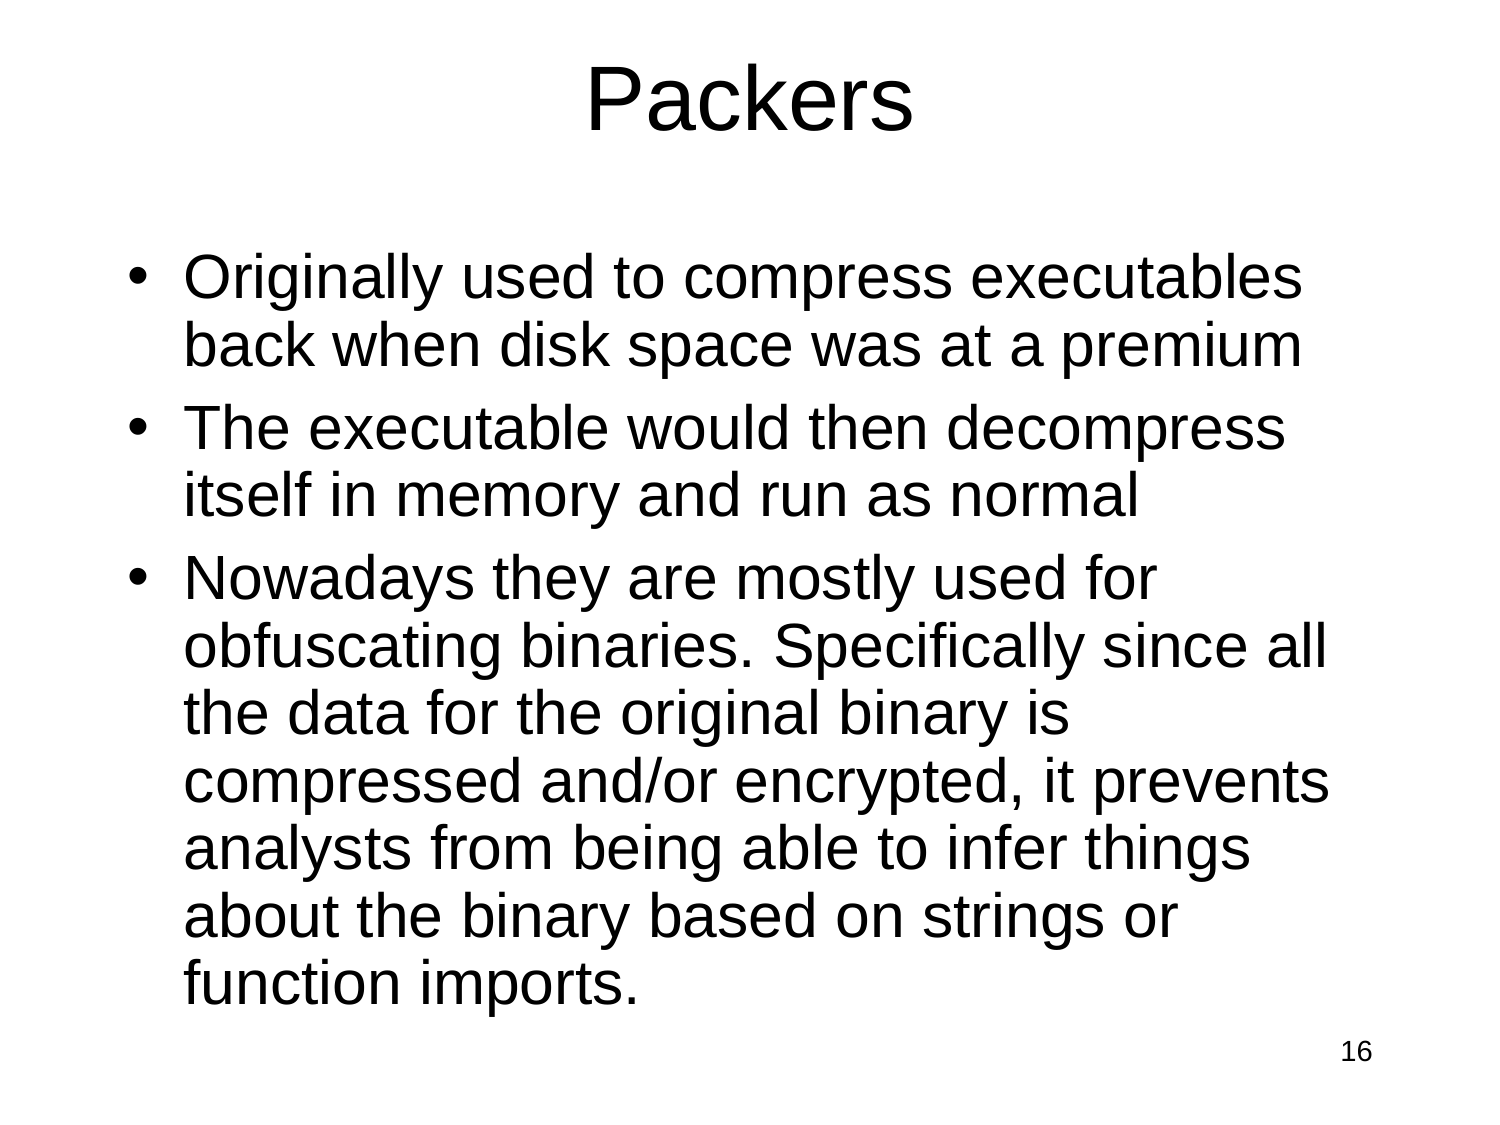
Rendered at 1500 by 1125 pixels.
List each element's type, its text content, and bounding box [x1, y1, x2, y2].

title Packers [0, 0, 1500, 188]
text_box <number> [1074, 1025, 1388, 1101]
list Originally used to compress executables back when disk space was at a premium The executable would then decompress itself in memory and run as normal Nowadays they are mostly used for obfuscating binaries. Specifically since all the data for the original binary is compressed and/or encrypted, it prevents analysts from being able to infer things about the binary based on strings or function imports. [112, 237, 1388, 1051]
